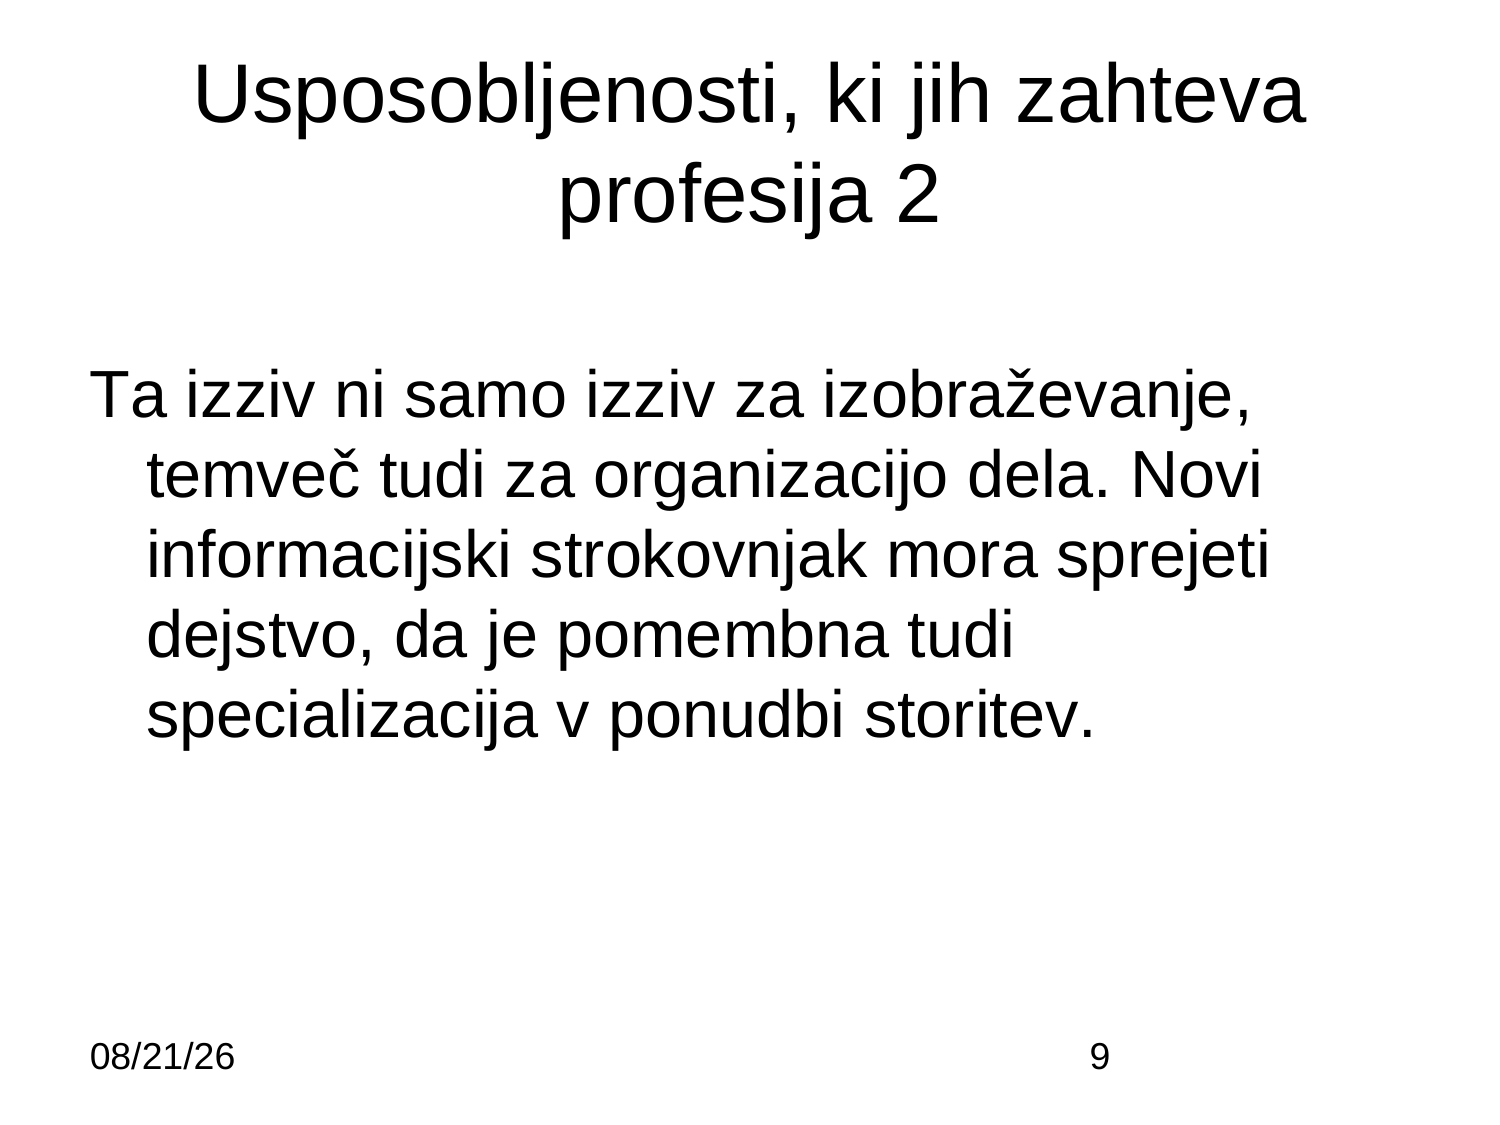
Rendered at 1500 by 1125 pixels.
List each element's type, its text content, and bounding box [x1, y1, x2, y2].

list Ta izziv ni samo izziv za izobraževanje, temveč tudi za organizacijo dela. Novi informacijski strokovnjak mora sprejeti dejstvo, da je pomembna tudi specializacija v ponudbi storitev. [75, 262, 1426, 1006]
title Usposobljenosti, ki jih zahteva profesija 2 [75, 31, 1426, 247]
